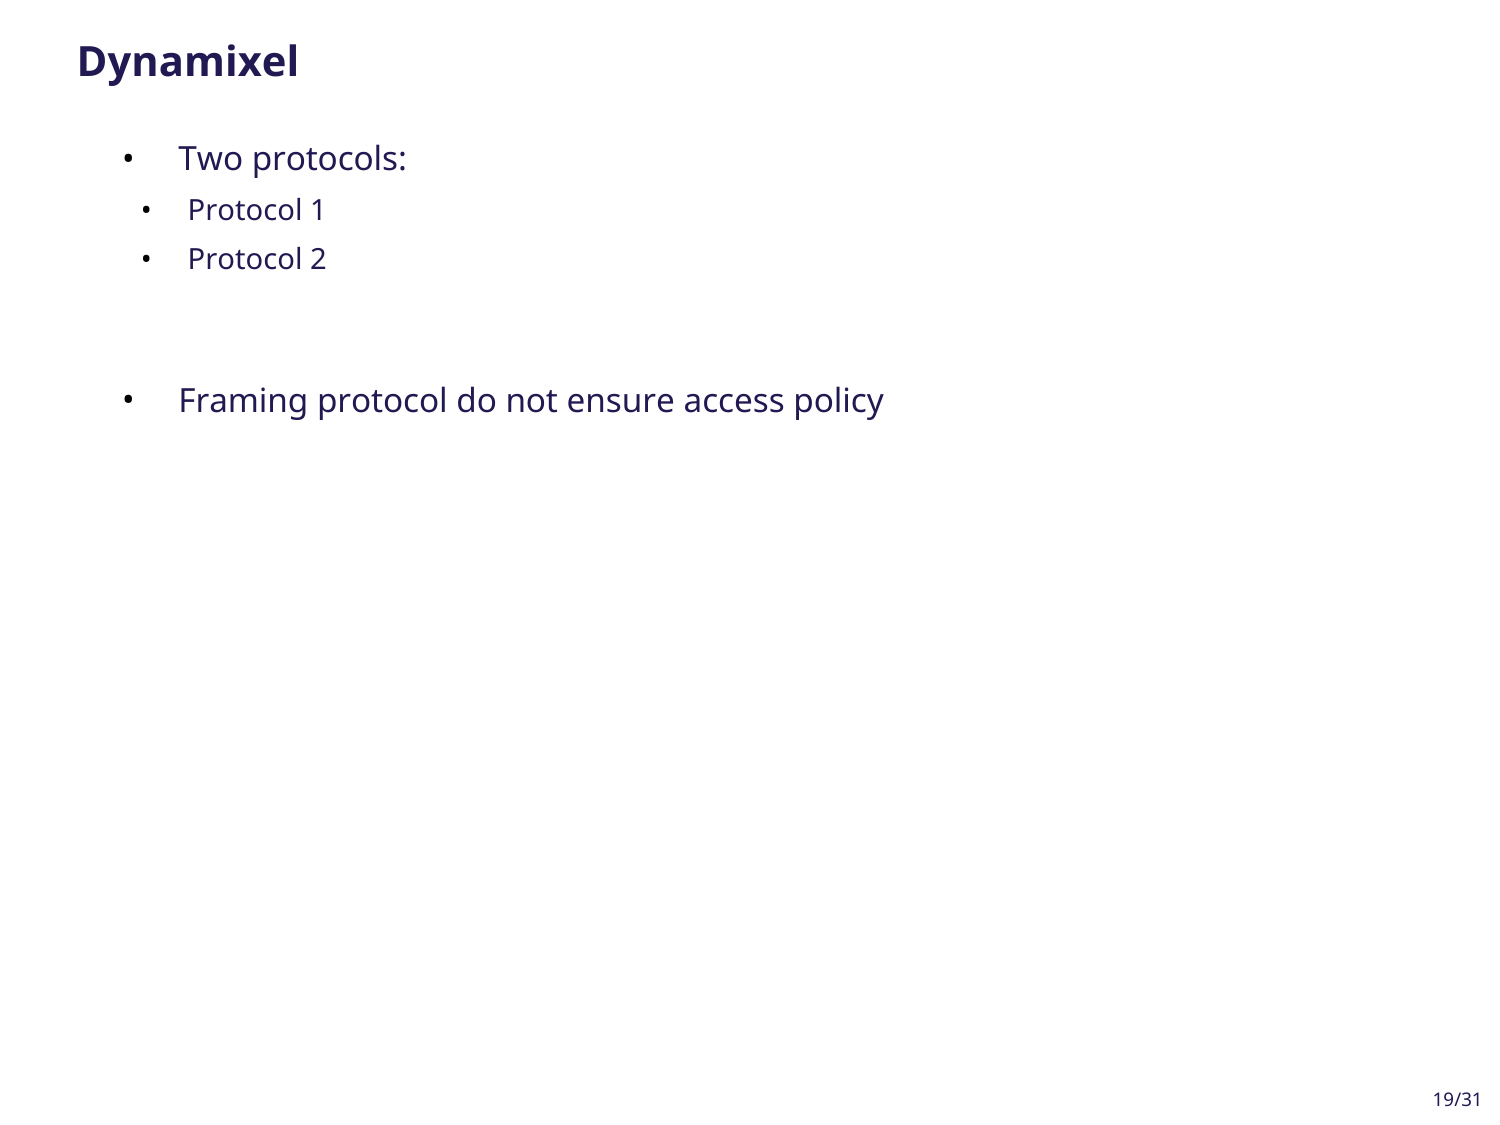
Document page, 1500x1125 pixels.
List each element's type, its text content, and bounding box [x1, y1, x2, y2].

list Two protocols: Protocol 1 Protocol 2 Framing protocol do not ensure access policy [60, 135, 1482, 1081]
title Dynamixel [61, 28, 1441, 92]
